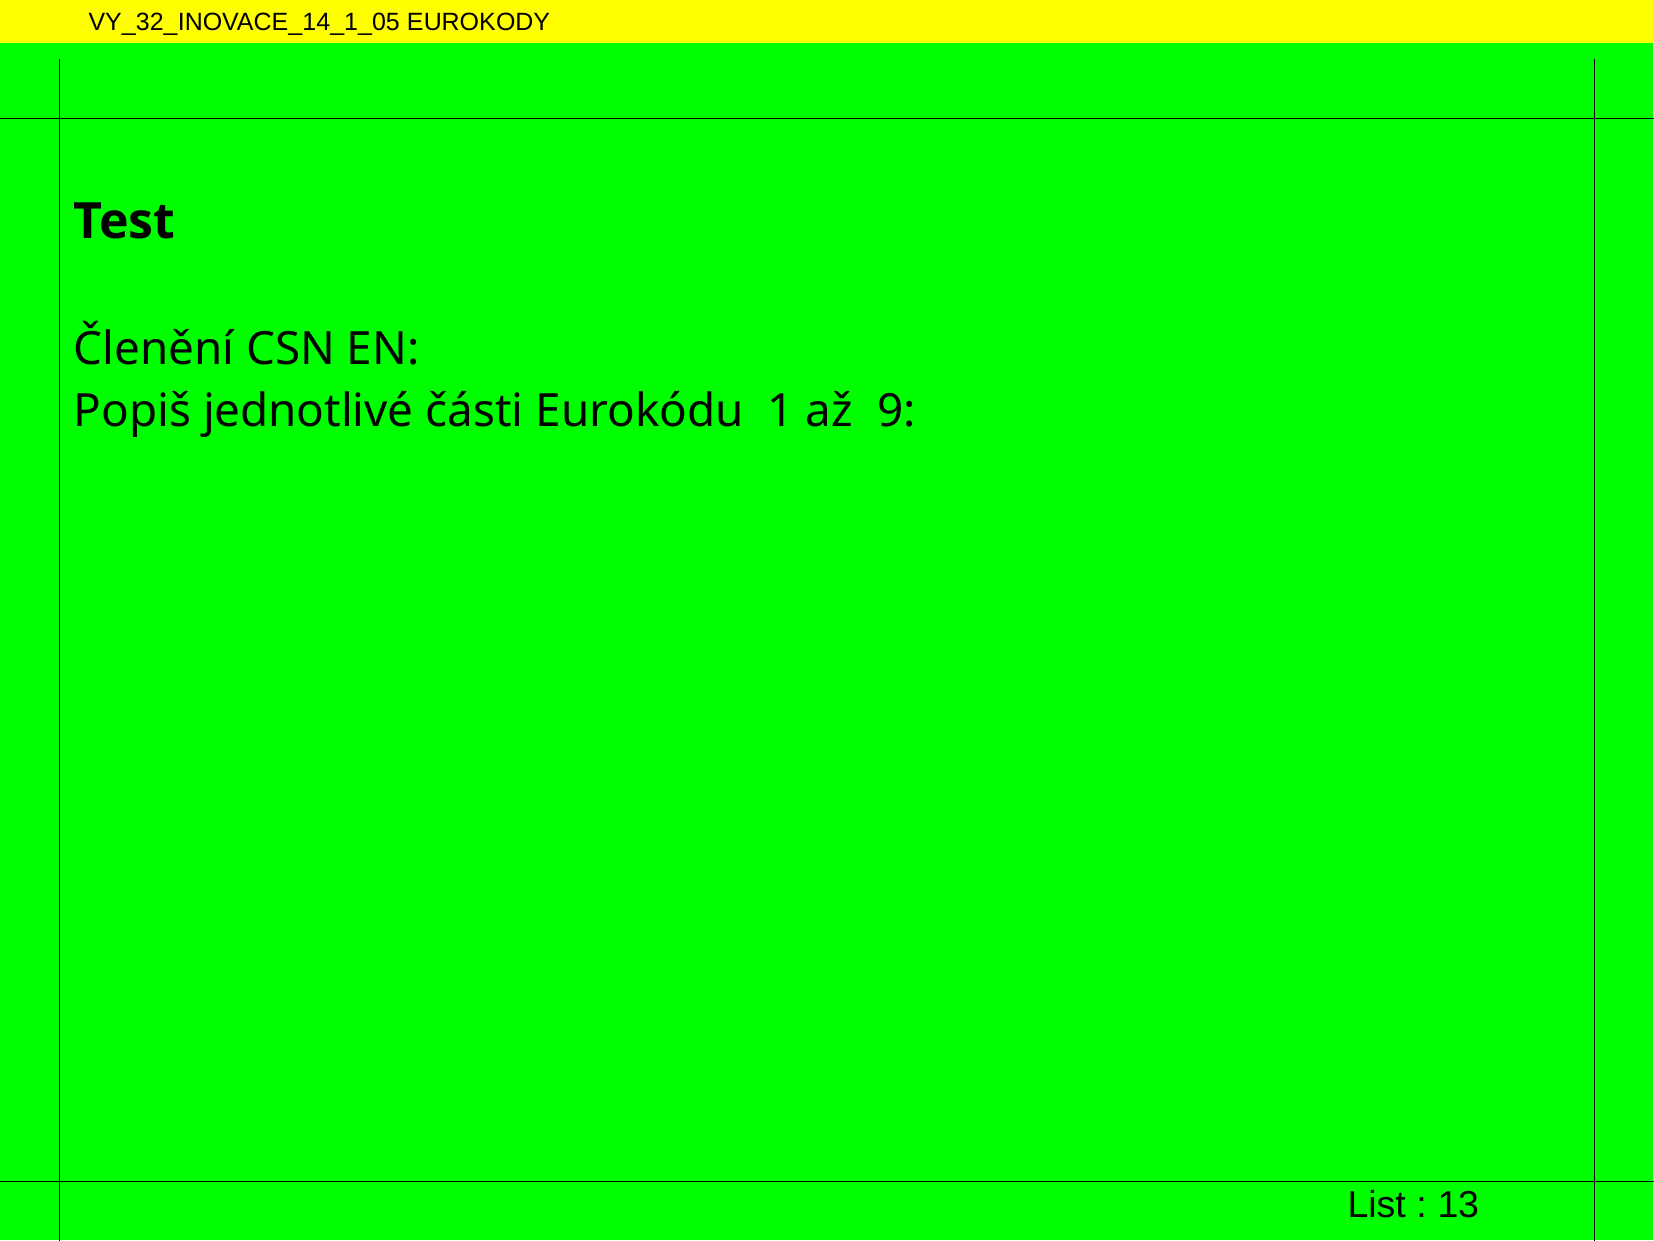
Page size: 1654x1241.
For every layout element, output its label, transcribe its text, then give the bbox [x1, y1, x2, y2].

text_box List : <číslo> [1357, 1176, 1599, 1241]
text_box VY_32_INOVACE_14_1_05 EUROKODY [0, 0, 1654, 43]
text_box Test Členění CSN EN: Popiš jednotlivé části Eurokódu 1 až 9: [60, 177, 1588, 905]
